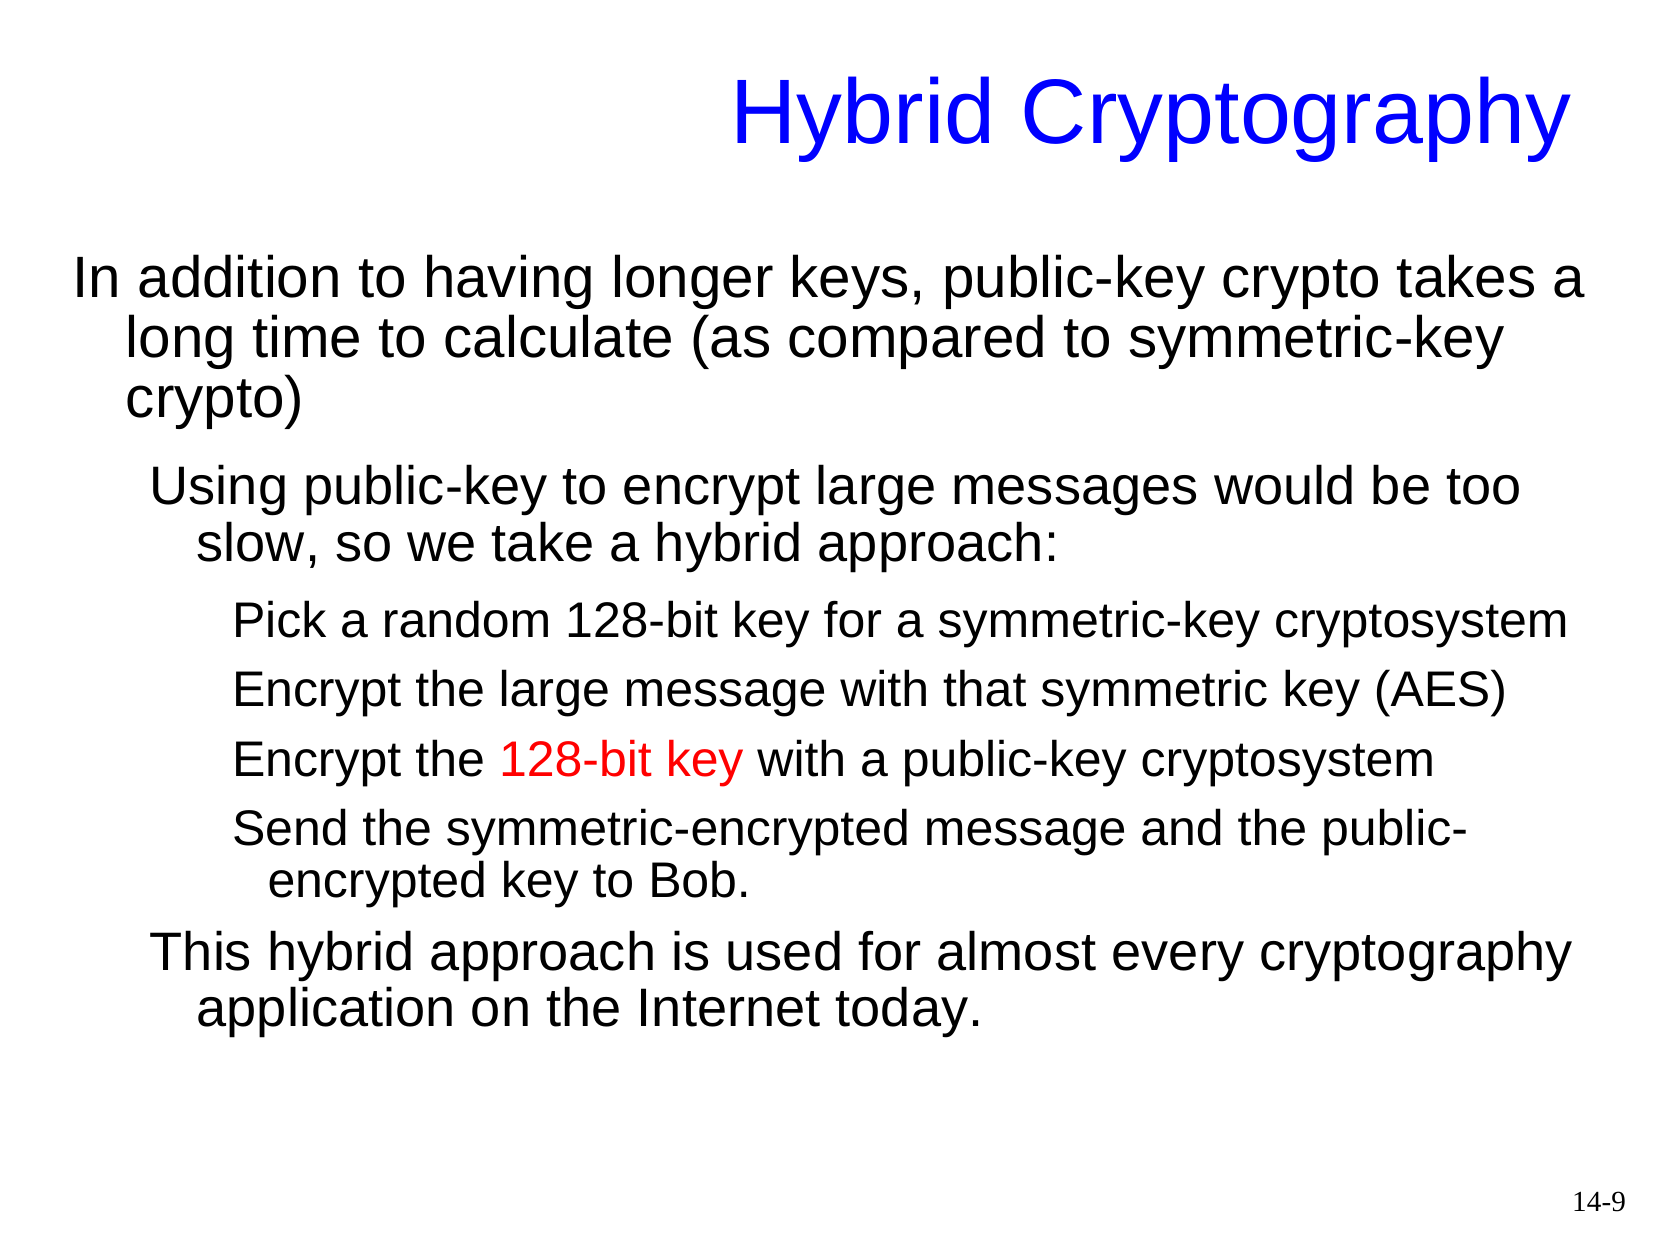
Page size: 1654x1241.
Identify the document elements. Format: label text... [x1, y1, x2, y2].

list In addition to having longer keys, public-key crypto takes a long time to calculate (as compared to symmetric-key crypto) Using public-key to encrypt large messages would be too slow, so we take a hybrid approach: Pick a random 128-bit key for a symmetric-key cryptosystem Encrypt the large message with that symmetric key (AES) Encrypt the 128-bit key with a public-key cryptosystem Send the symmetric-encrypted message and the public-encrypted key to Bob. This hybrid approach is used for almost every cryptography application on the Internet today. [55, 248, 1607, 1043]
title Hybrid Cryptography [84, 11, 1573, 219]
